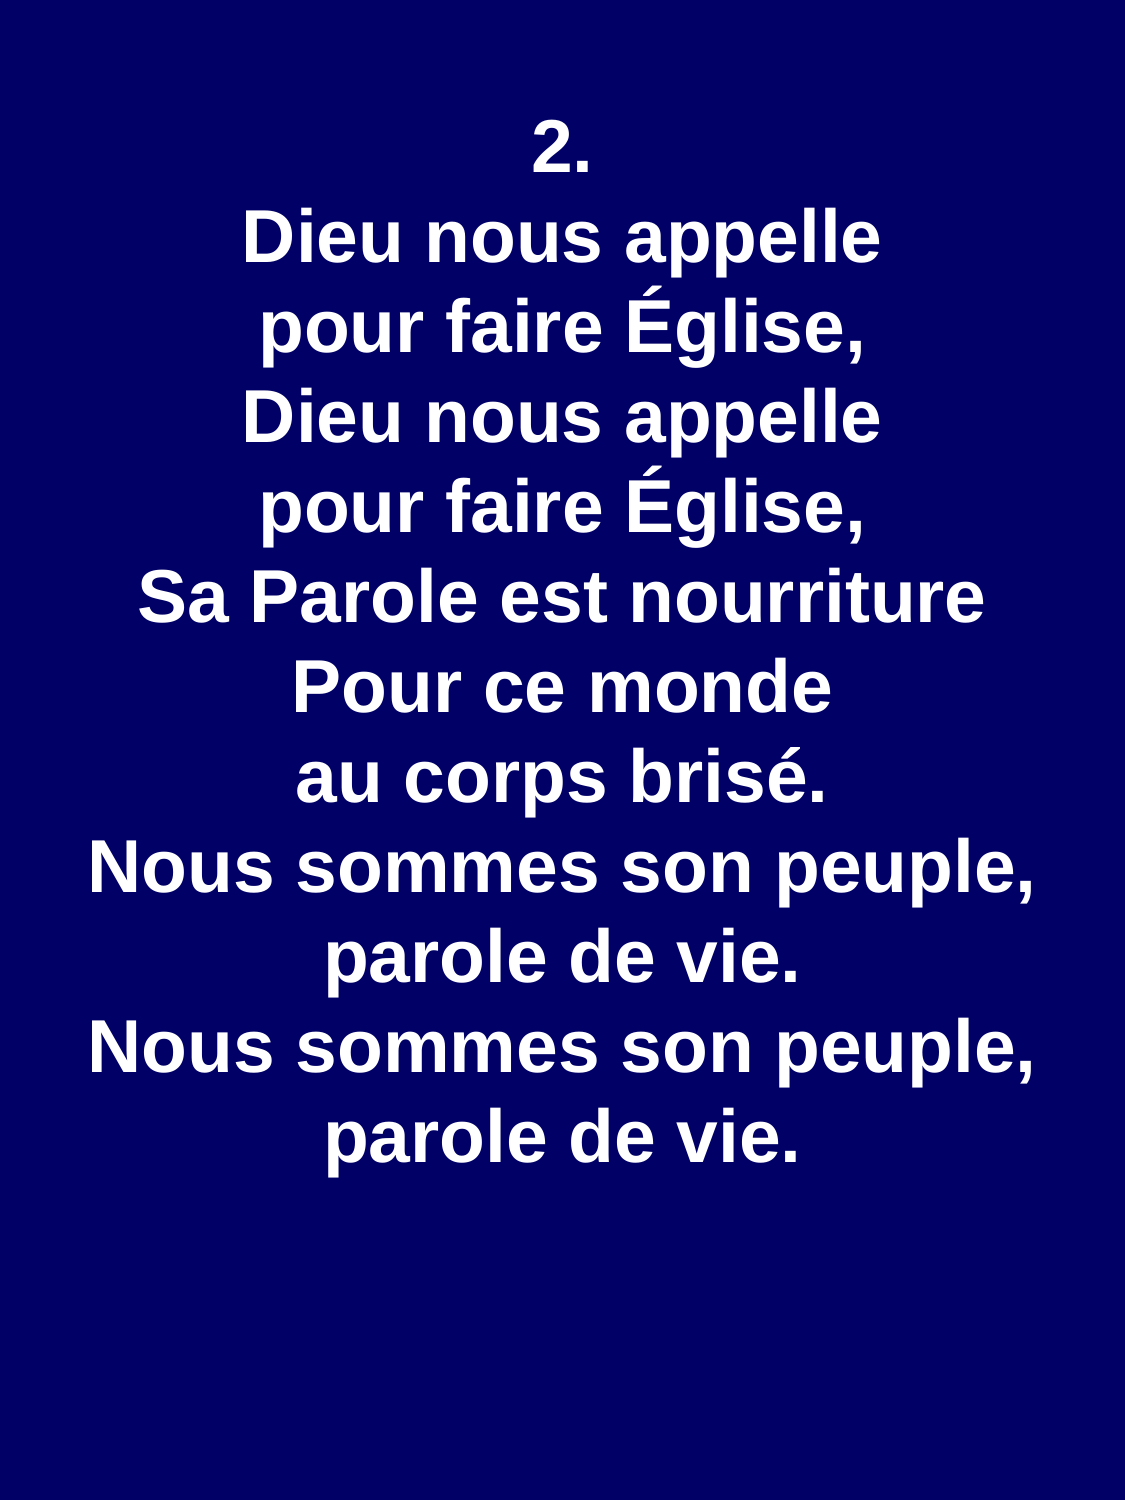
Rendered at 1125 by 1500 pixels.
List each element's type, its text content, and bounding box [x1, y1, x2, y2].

text_box 2. Dieu nous appelle pour faire Église, Dieu nous appelle pour faire Église, Sa Parole est nourriture Pour ce monde au corps brisé. Nous sommes son peuple, parole de vie. Nous sommes son peuple, parole de vie. [0, 89, 1125, 1186]
